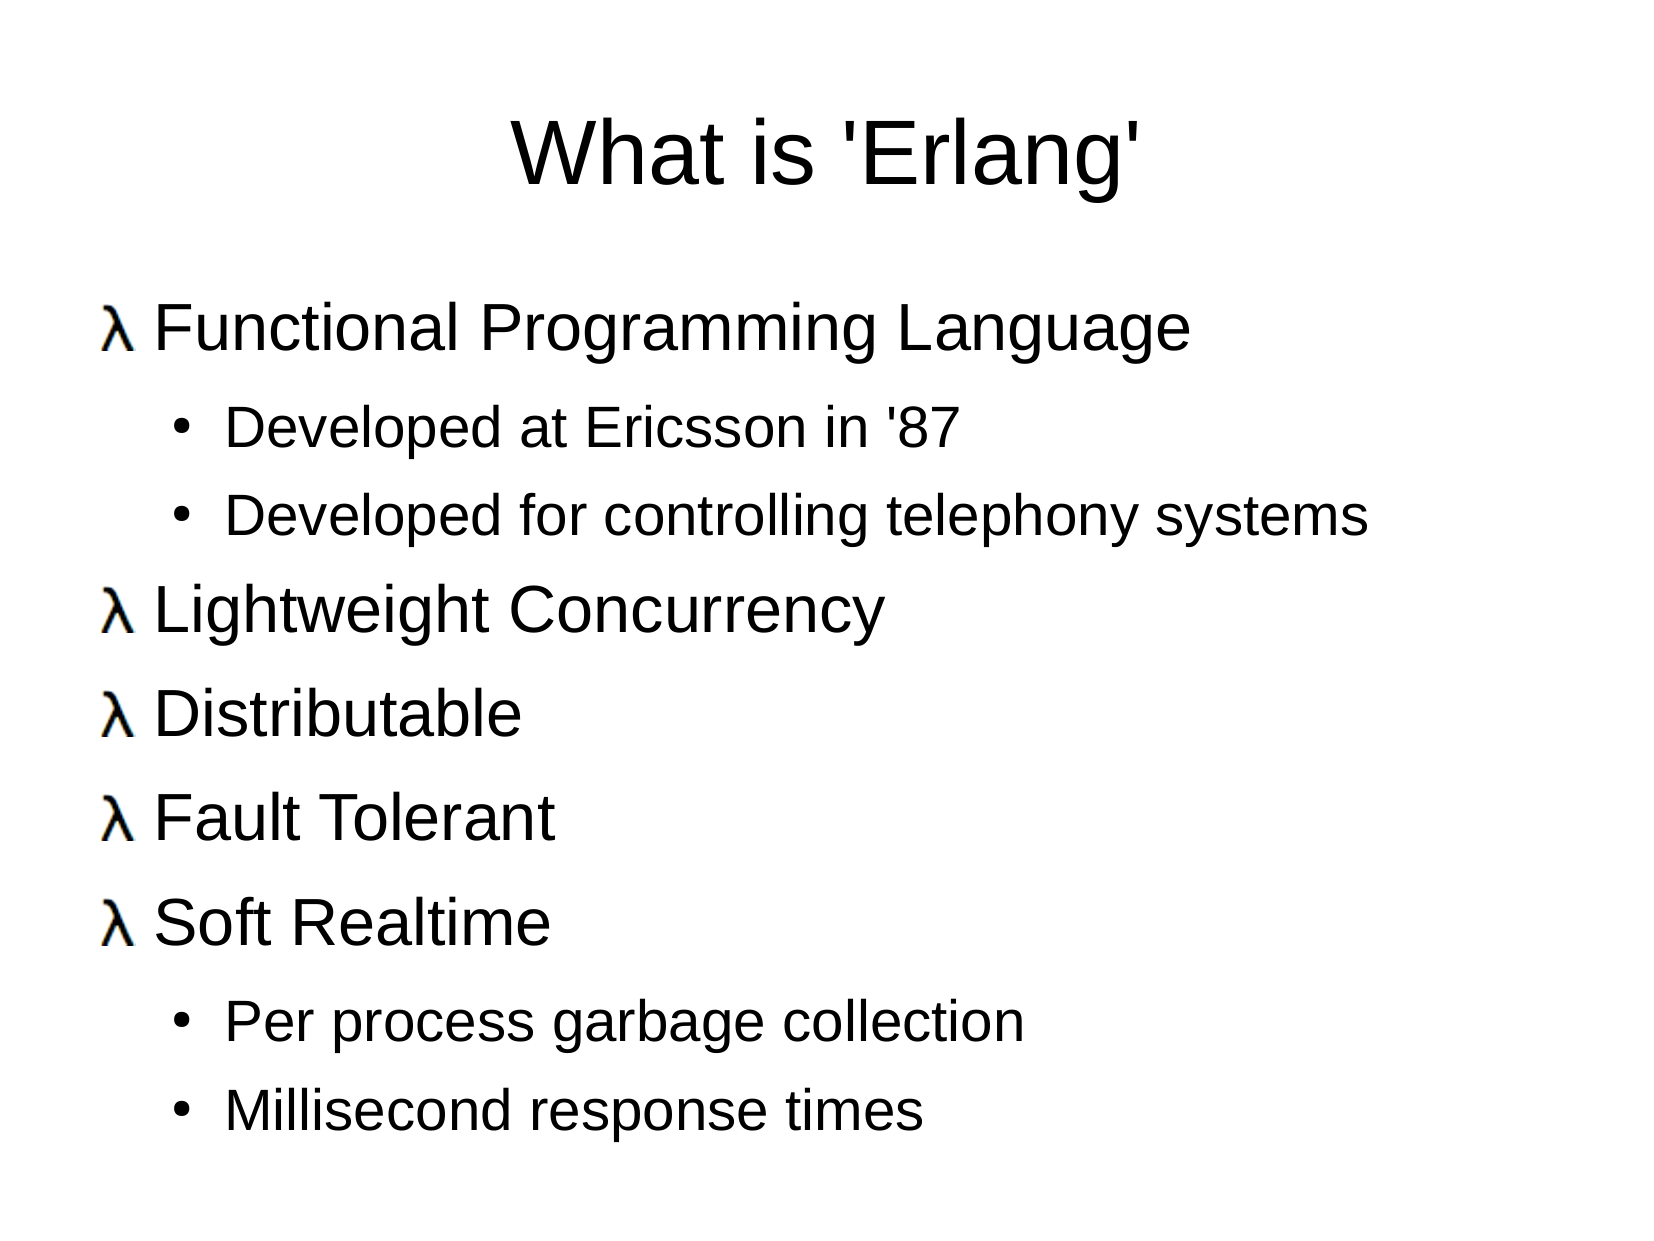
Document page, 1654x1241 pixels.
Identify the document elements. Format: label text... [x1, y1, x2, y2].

list Functional Programming Language Developed at Ericsson in '87 Developed for controlling telephony systems Lightweight Concurrency Distributable Fault Tolerant Soft Realtime Per process garbage collection Millisecond response times [82, 290, 1571, 1168]
title What is 'Erlang' [82, 49, 1571, 257]
